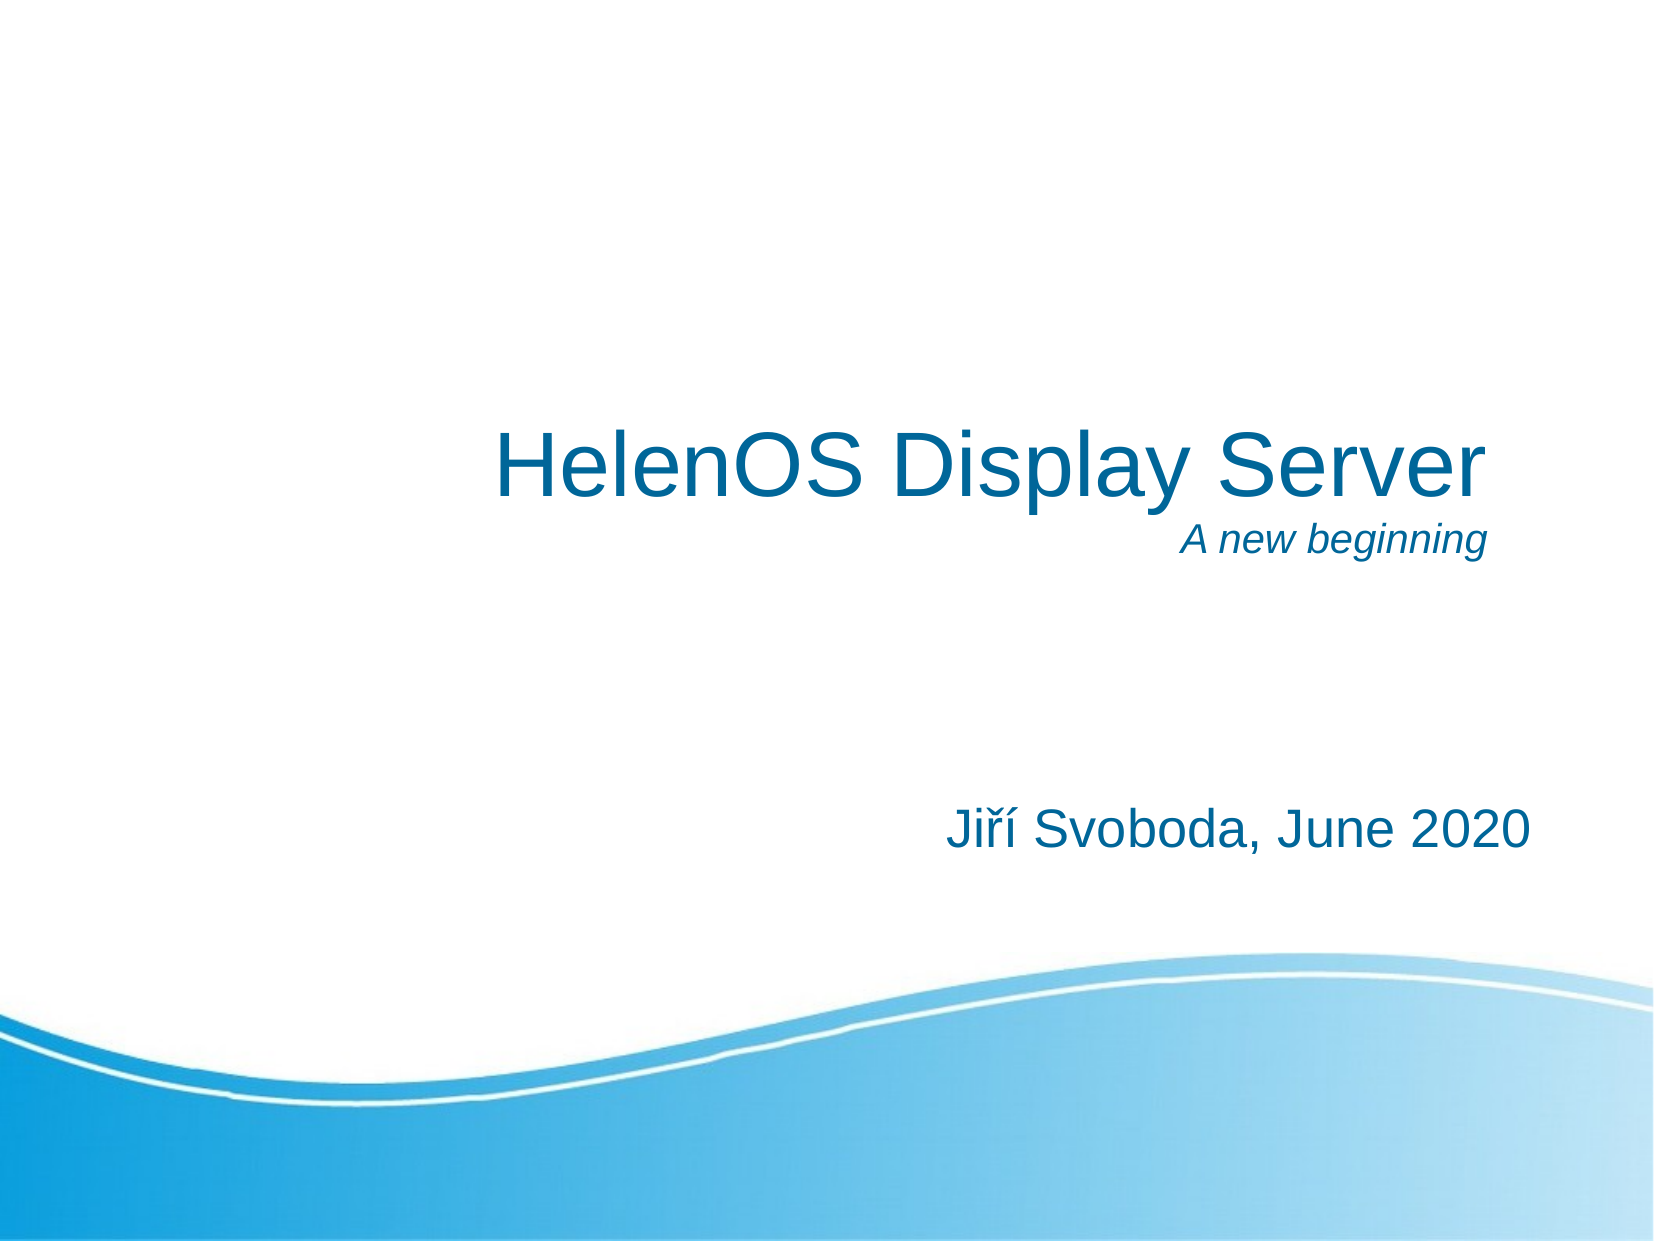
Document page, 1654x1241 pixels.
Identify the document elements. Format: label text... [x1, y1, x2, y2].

picture [0, 952, 1654, 1241]
text_box Jiří Svoboda, June 2020 [931, 791, 1548, 867]
title HelenOS Display Server A new beginning [0, 384, 1489, 592]
